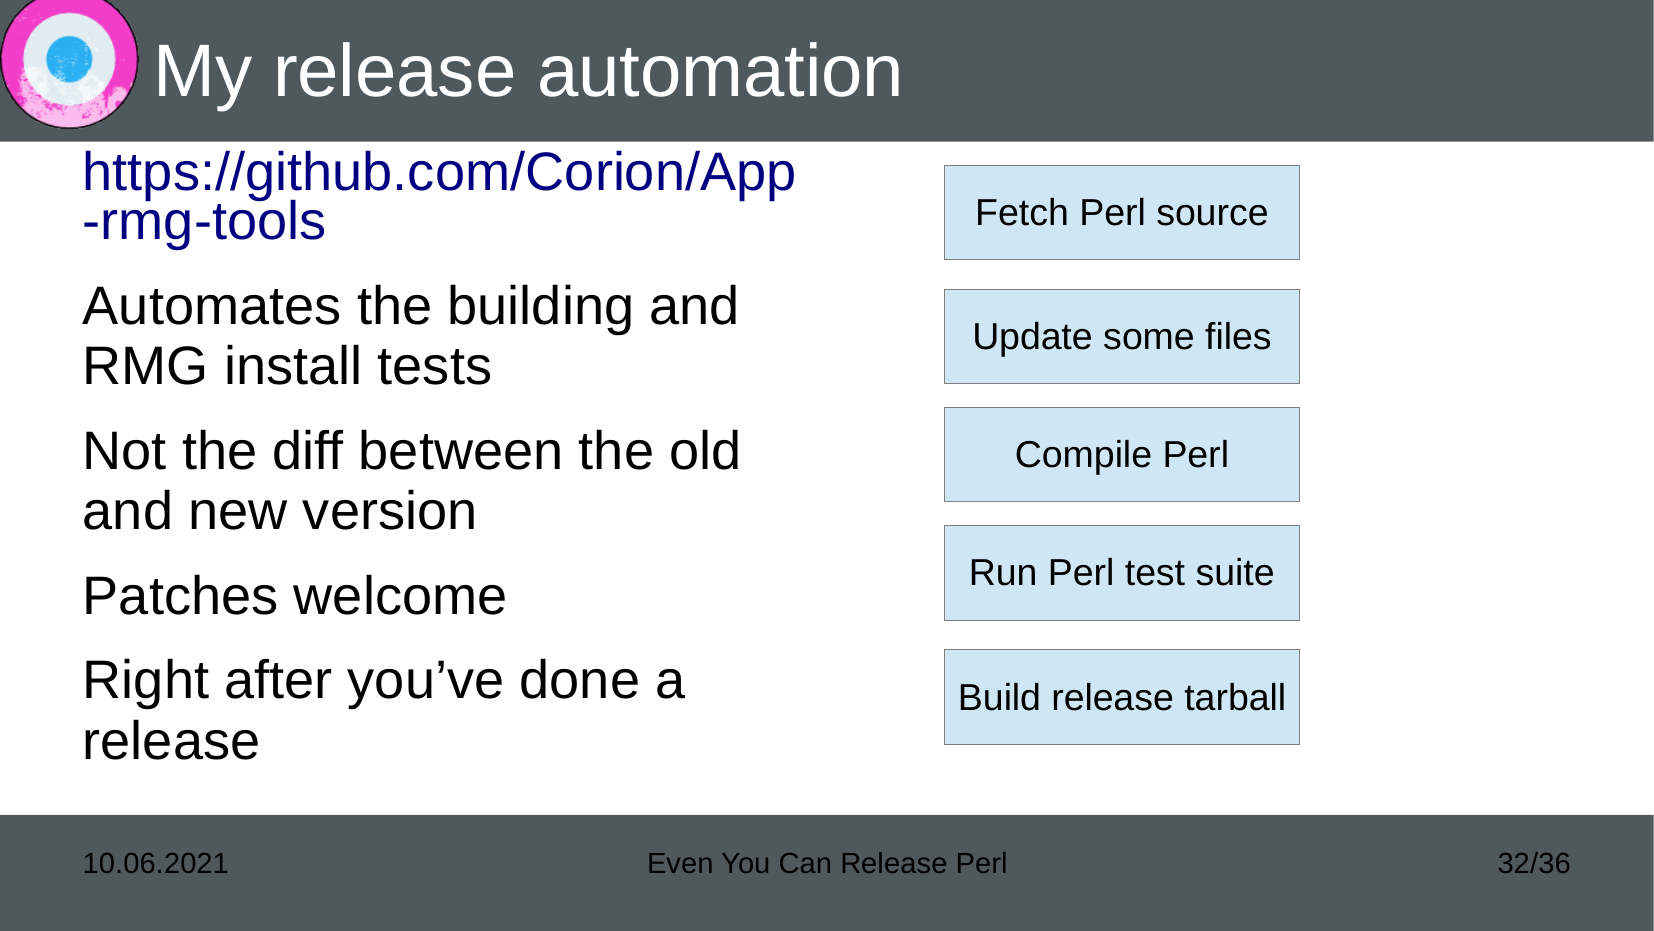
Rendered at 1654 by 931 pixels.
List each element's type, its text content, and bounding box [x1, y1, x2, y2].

text_box Compile Perl [944, 407, 1300, 502]
text_box Run Perl test suite [944, 525, 1300, 621]
title My release automation [153, 5, 1654, 136]
list https://github.com/Corion/App-rmg-tools Automates the building and RMG install tests Not the diff between the old and new version Patches welcome Right after you’ve done a release [82, 141, 809, 815]
picture [0, 0, 228, 148]
text_box Build release tarball [944, 649, 1300, 745]
text_box Fetch Perl source [944, 165, 1300, 260]
text_box Update some files [944, 289, 1300, 384]
